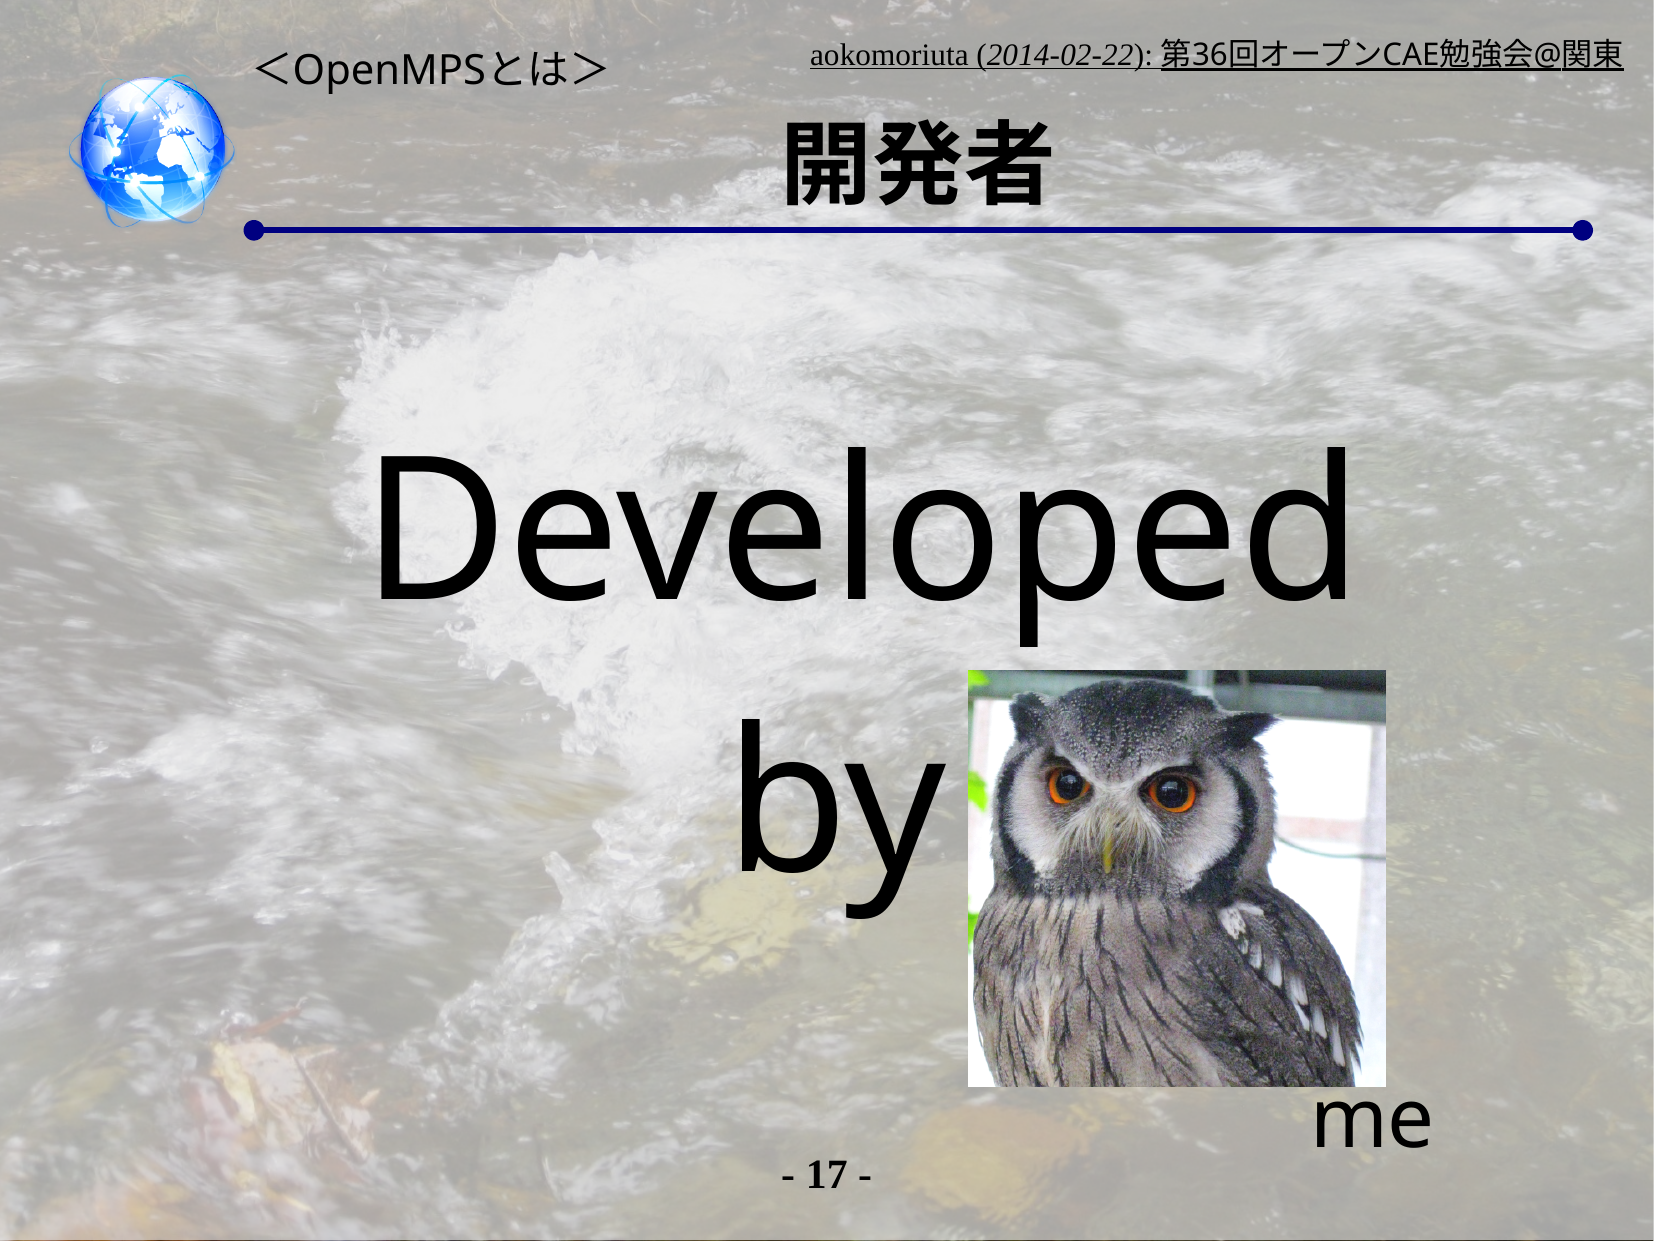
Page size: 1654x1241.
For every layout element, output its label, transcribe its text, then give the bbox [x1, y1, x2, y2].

picture [968, 670, 1386, 1087]
text_box Developed by [259, 377, 1465, 993]
text_box ＜OpenMPSとは＞ [236, 28, 1004, 119]
title 開発者 [265, 88, 1571, 227]
text_box me [1240, 1051, 1505, 1205]
picture [65, 64, 237, 236]
